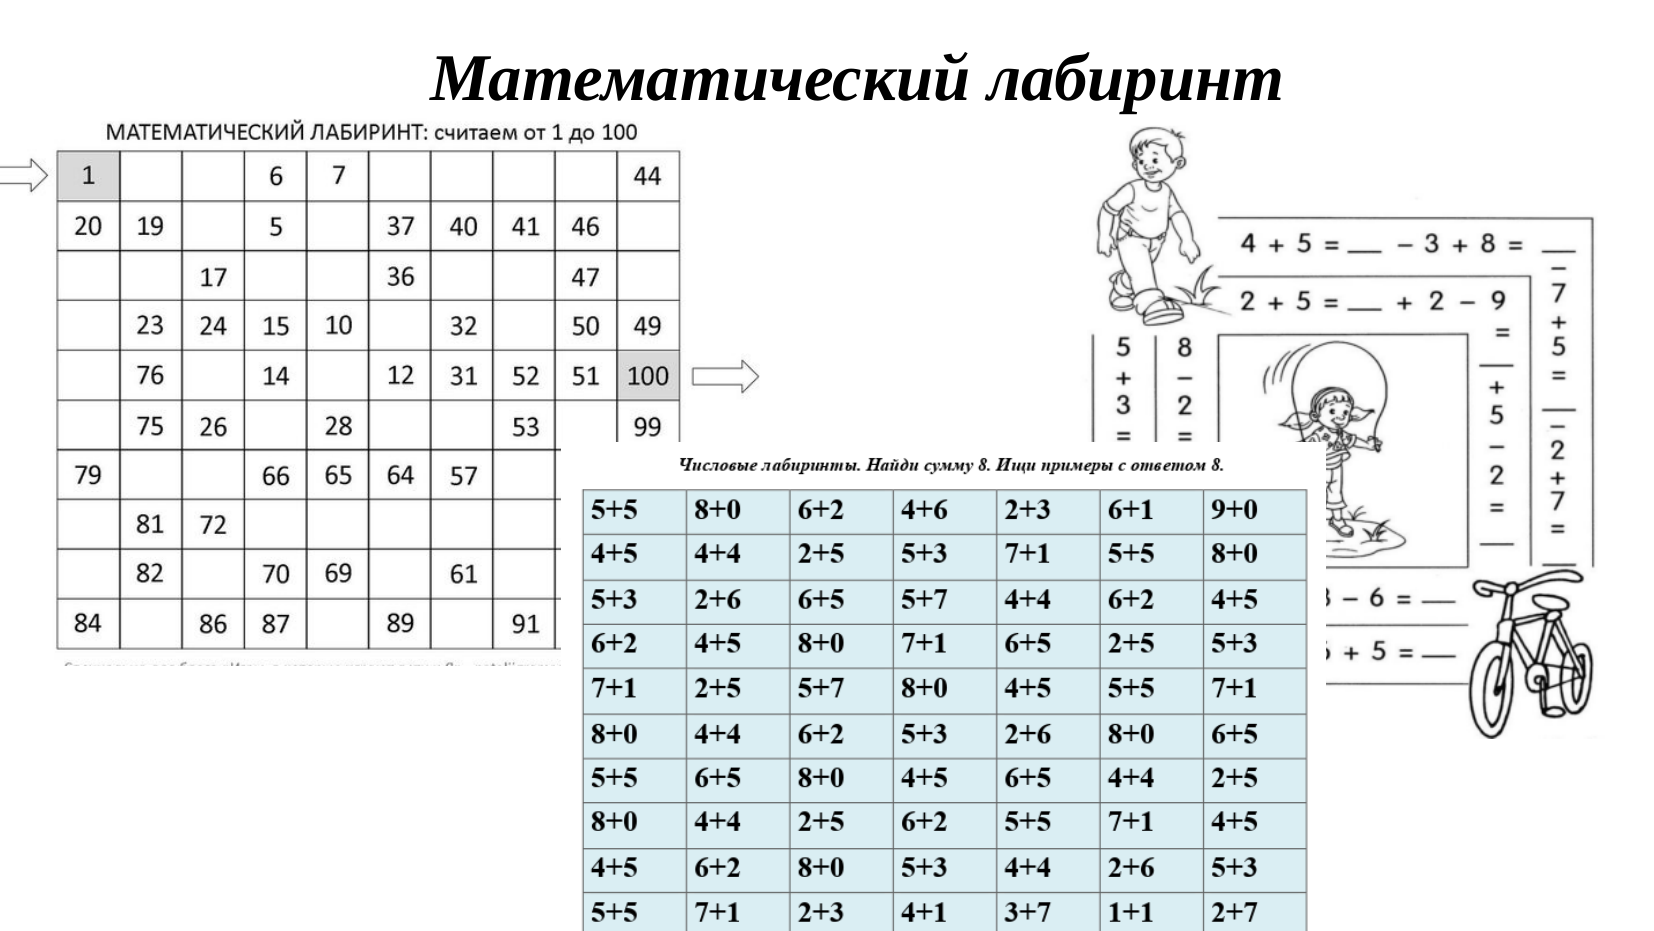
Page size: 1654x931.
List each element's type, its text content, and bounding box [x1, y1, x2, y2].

picture [0, 118, 1625, 931]
title Математический лабиринт [76, 0, 1565, 156]
